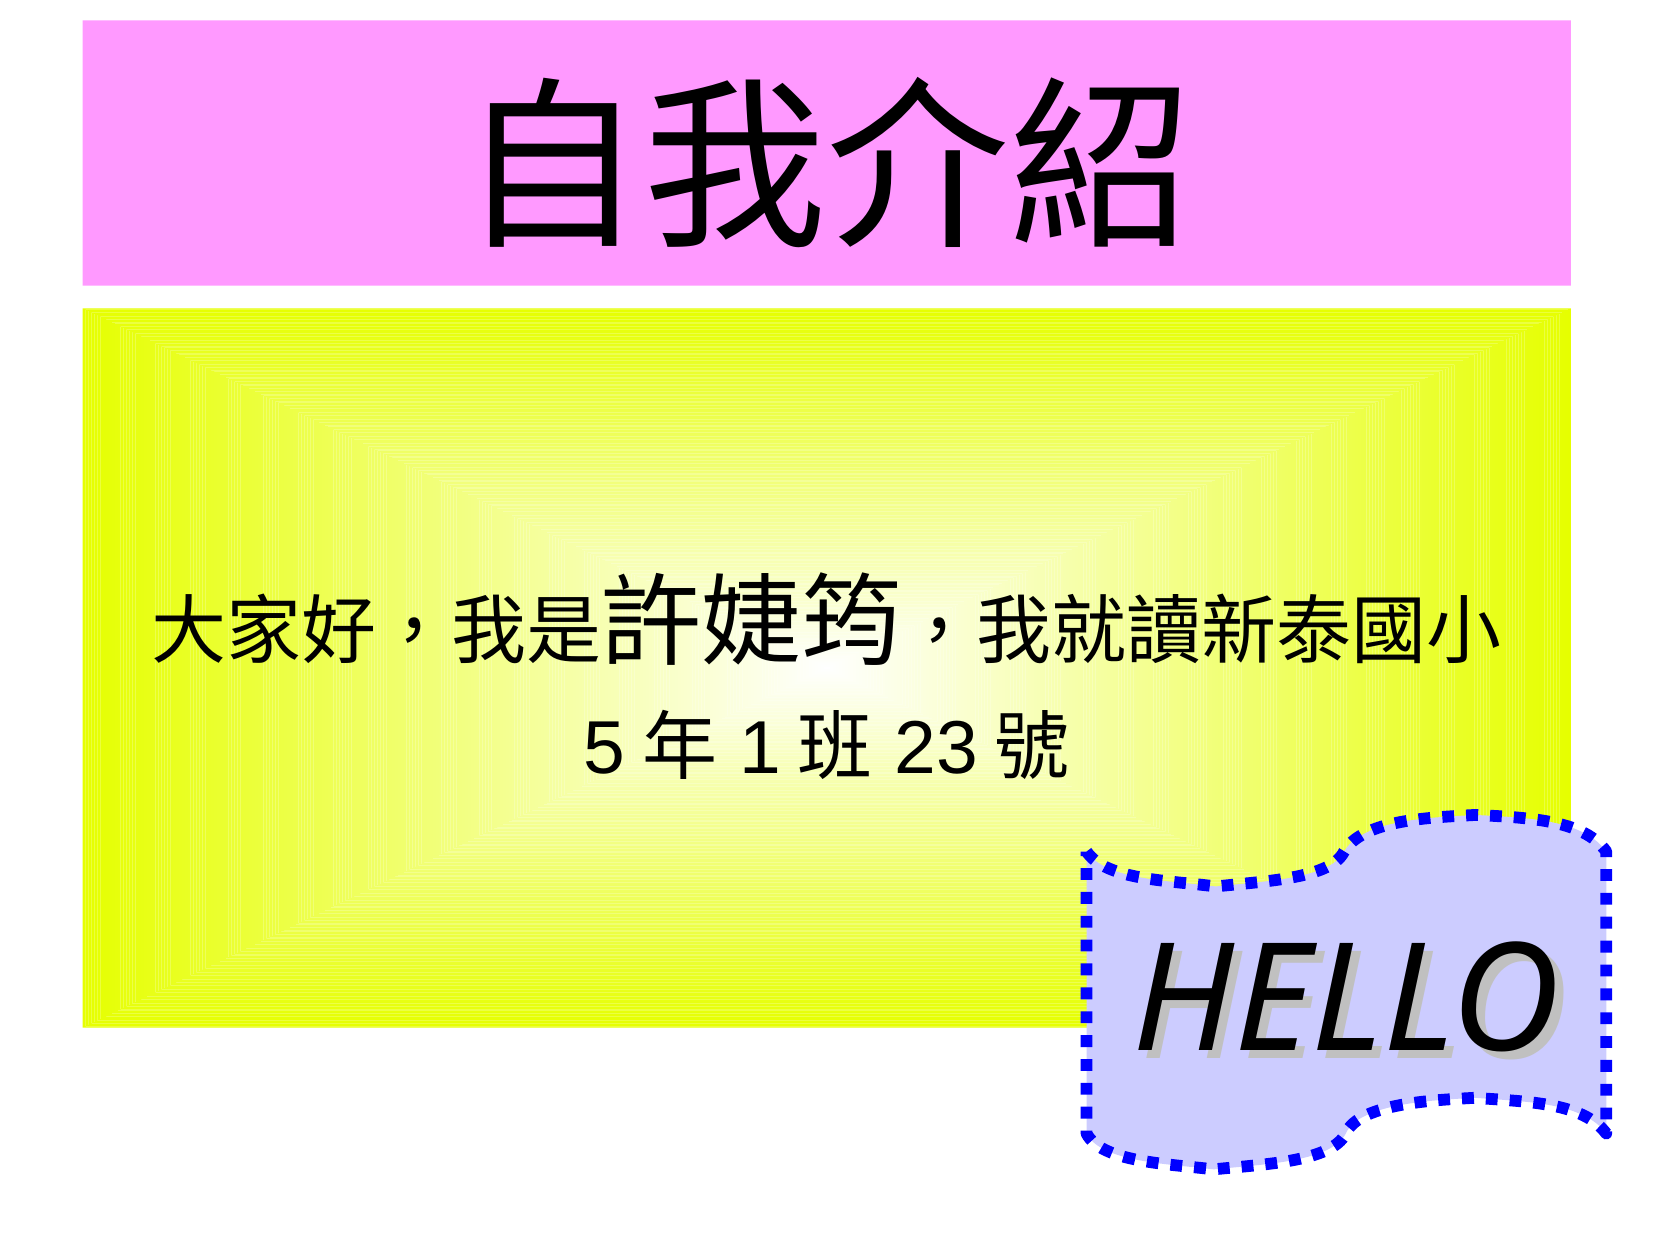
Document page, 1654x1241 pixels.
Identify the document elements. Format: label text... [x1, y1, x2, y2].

subtitle 大家好，我是許婕筠，我就讀新泰國小 5年1班23號 [82, 308, 1571, 1028]
text_box HELLO [1086, 814, 1607, 1170]
title 自我介紹 [82, 43, 1571, 263]
